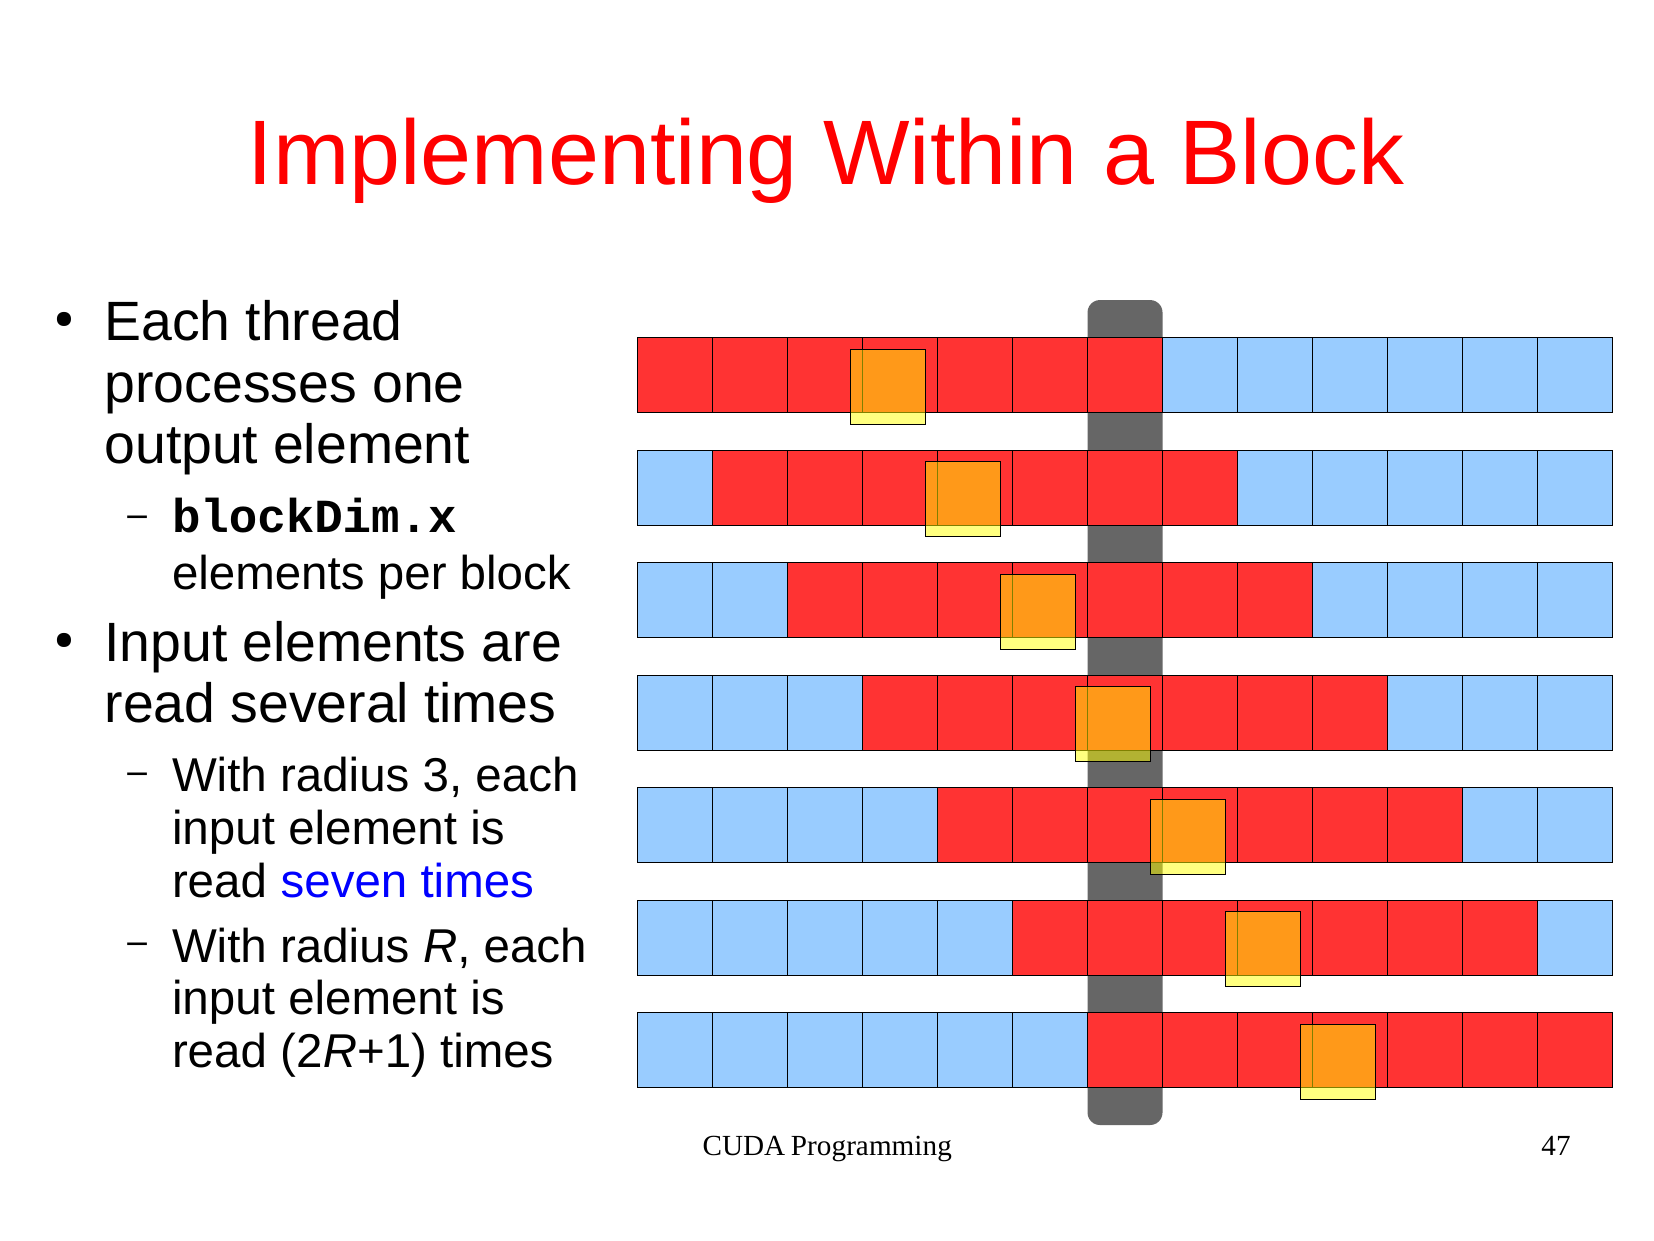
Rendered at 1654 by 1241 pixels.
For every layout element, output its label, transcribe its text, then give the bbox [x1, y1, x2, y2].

text_box [637, 300, 1613, 1126]
list Each thread processes one output element blockDim.x elements per block Input elements are read several times With radius 3, each input element is read seven times With radius R, each input element is read (2R+1) times [37, 290, 601, 1088]
title Implementing Within a Block [82, 49, 1571, 257]
